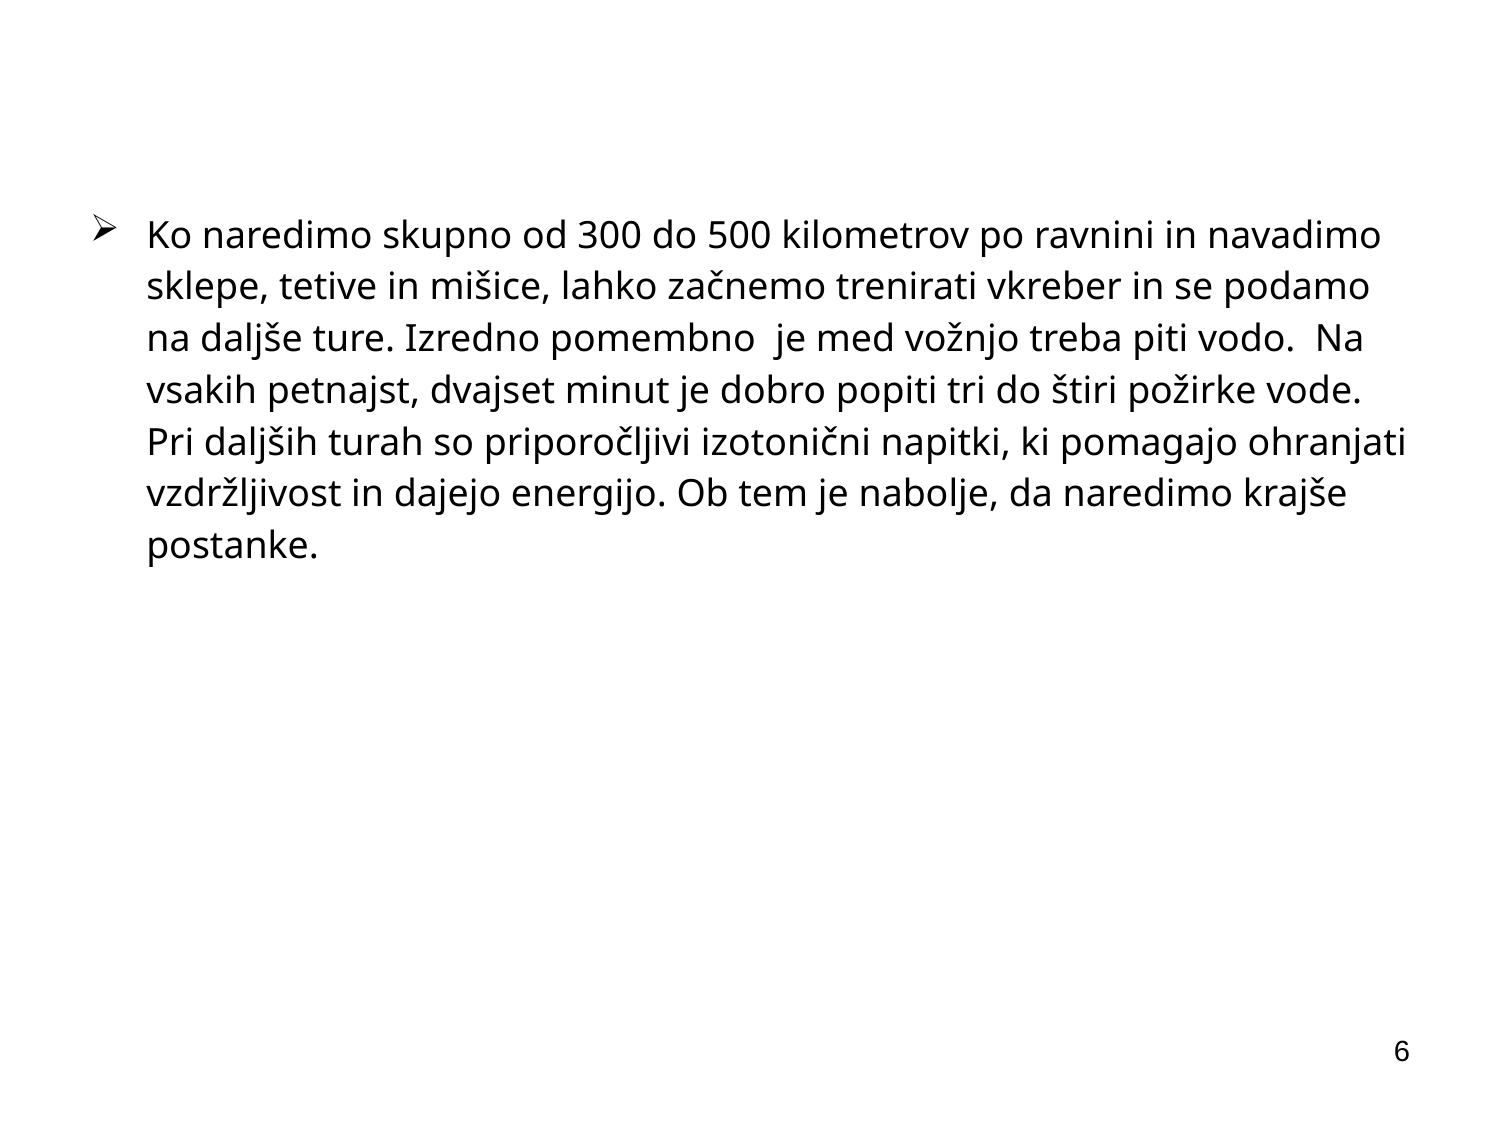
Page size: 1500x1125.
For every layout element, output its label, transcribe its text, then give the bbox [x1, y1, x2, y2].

list Ko naredimo skupno od 300 do 500 kilometrov po ravnini in navadimo sklepe, tetive in mišice, lahko začnemo trenirati vkreber in se podamo na daljše ture. Izredno pomembno je med vožnjo treba piti vodo. Na vsakih petnajst, dvajset minut je dobro popiti tri do štiri požirke vode. Pri daljših turah so priporočljivi izotonični napitki, ki pomagajo ohranjati vzdržljivost in dajejo energijo. Ob tem je nabolje, da naredimo krajše postanke. [75, 196, 1425, 1005]
slide_number <number> [1074, 1024, 1425, 1103]
